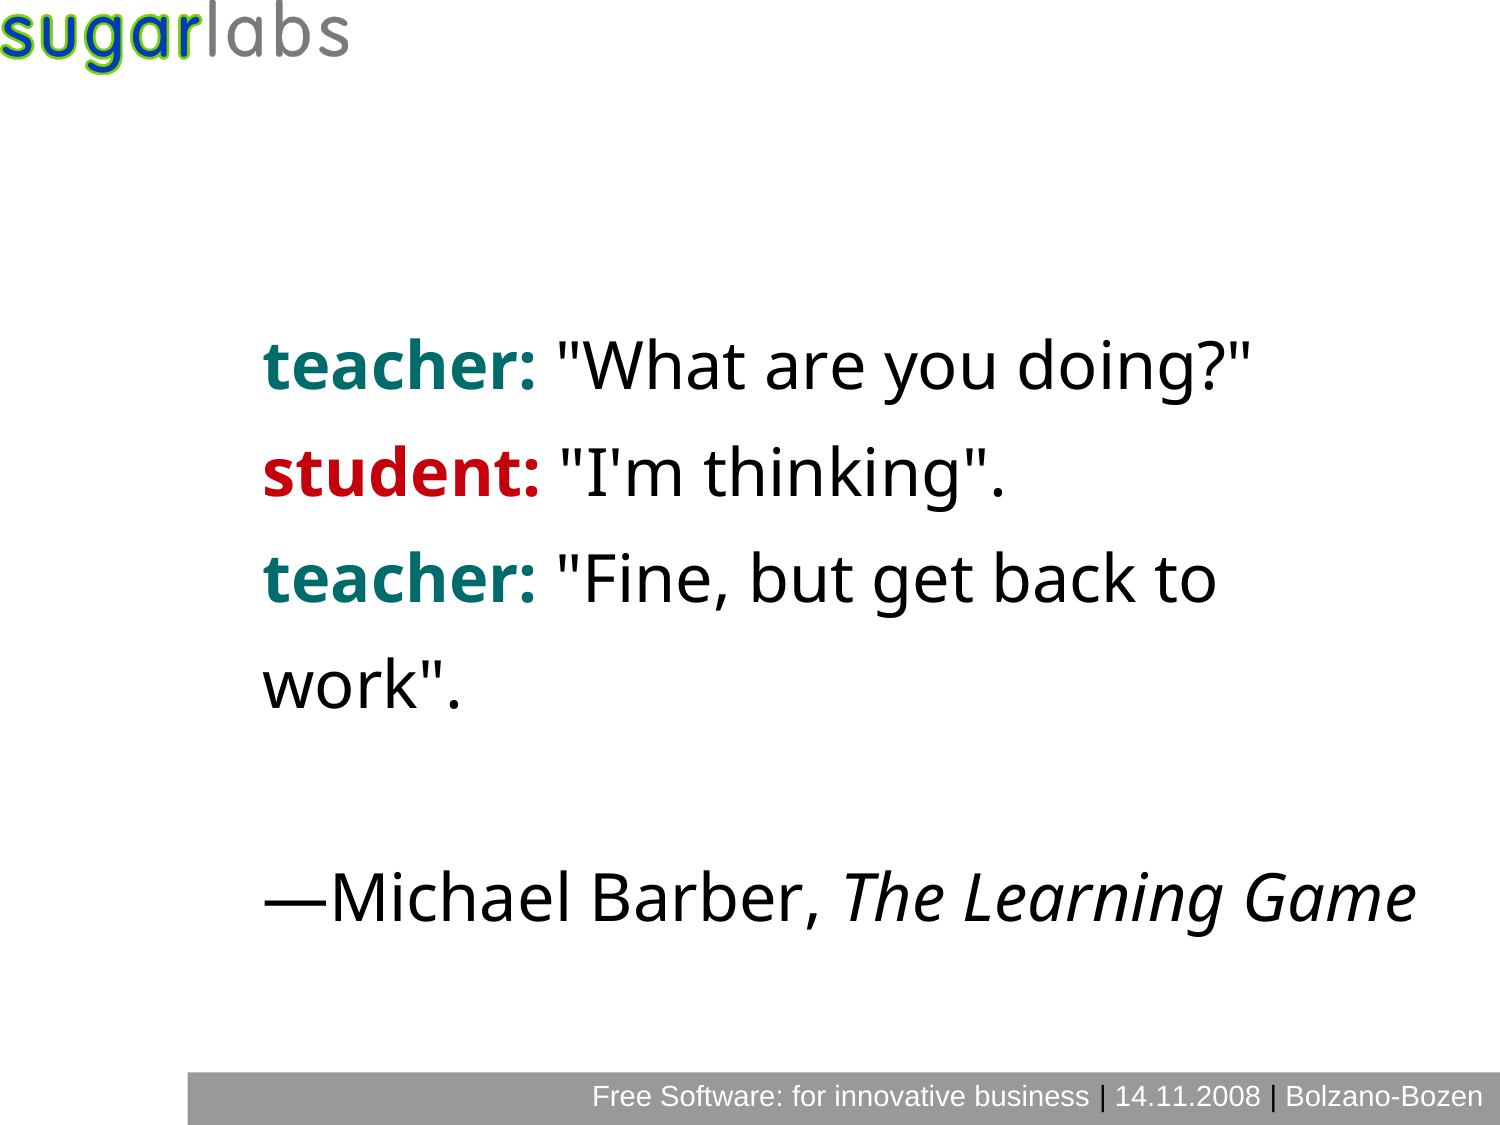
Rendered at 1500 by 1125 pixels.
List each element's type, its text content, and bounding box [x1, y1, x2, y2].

title teacher: "What are you doing?" student: "I'm thinking". teacher: "Fine, but get back to work". —Michael Barber, The Learning Game [262, 159, 1425, 965]
picture [0, 0, 348, 75]
